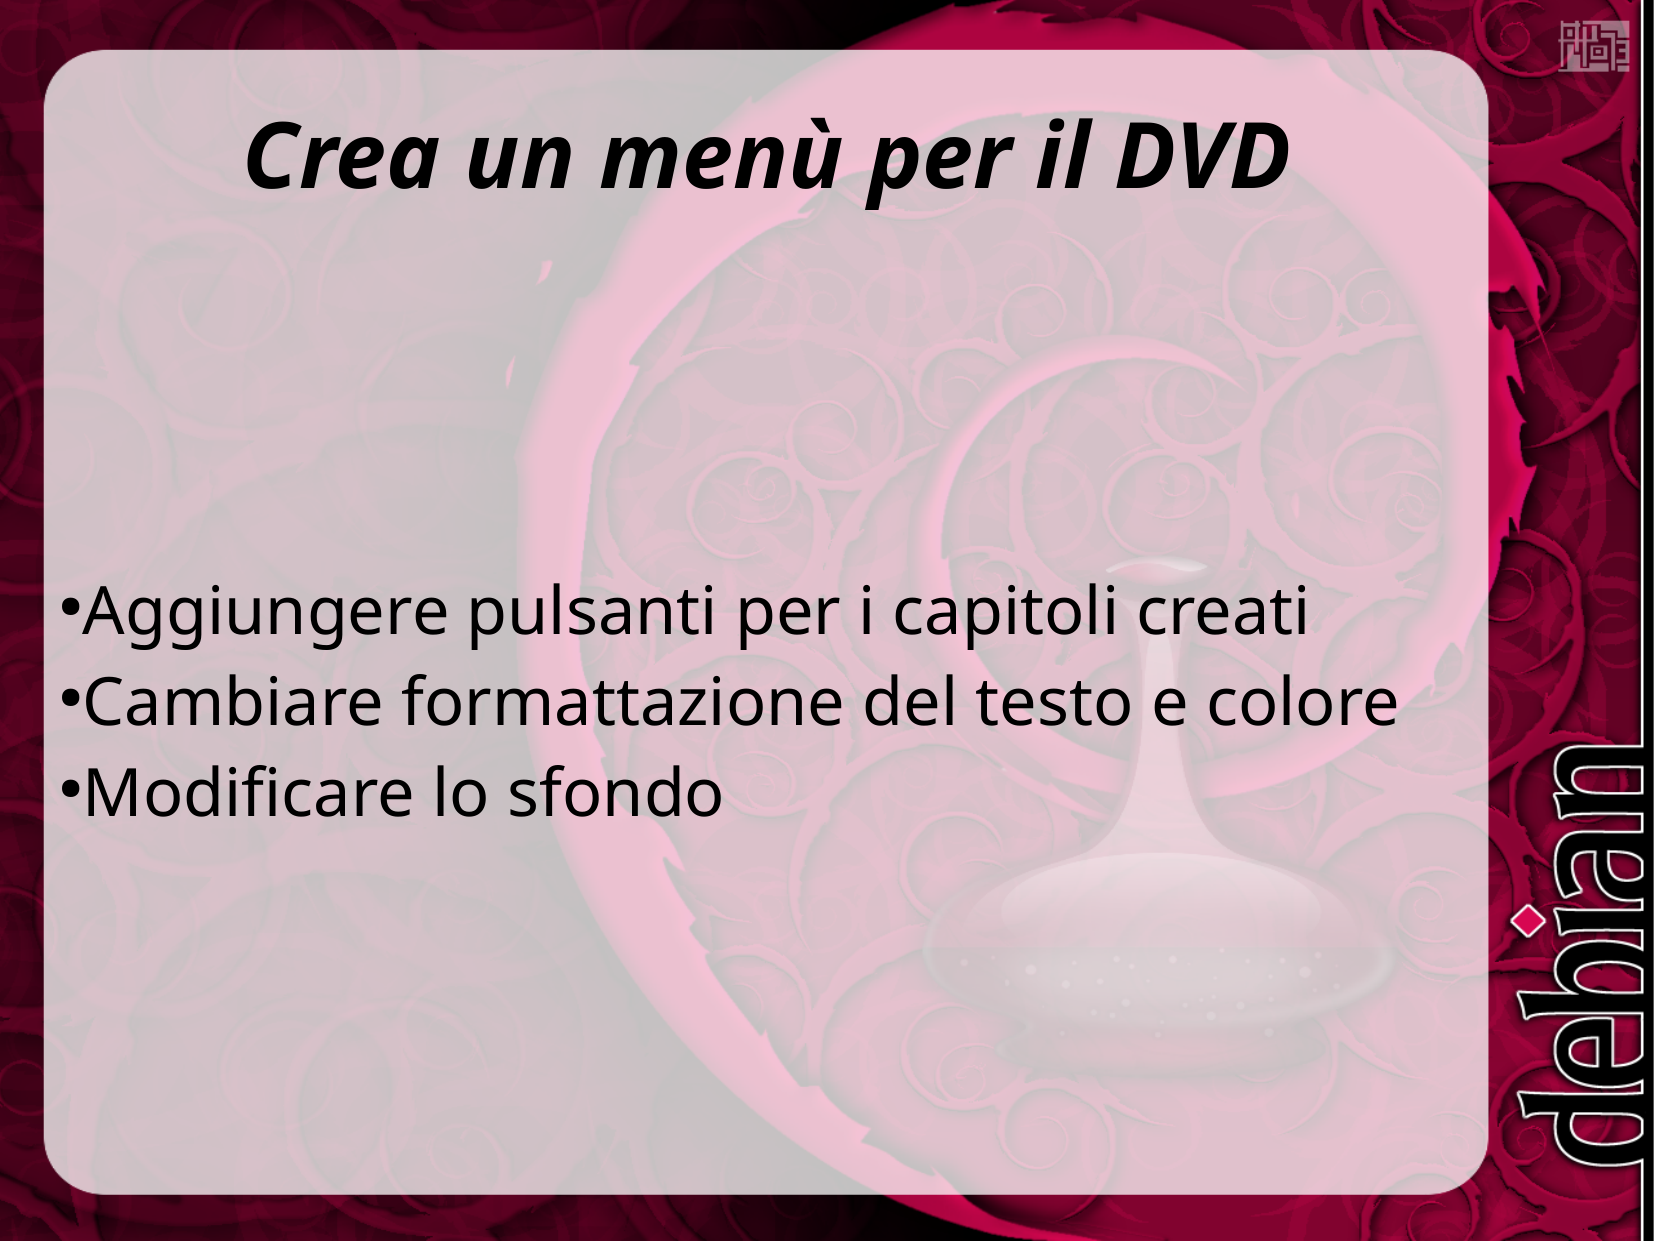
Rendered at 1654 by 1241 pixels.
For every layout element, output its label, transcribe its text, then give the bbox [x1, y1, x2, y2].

subtitle Aggiungere pulsanti per i capitoli creati Cambiare formattazione del testo e colore Modificare lo sfondo [59, 297, 1477, 1102]
title Crea un menù per il DVD [59, 56, 1477, 250]
picture [0, 0, 1654, 1241]
